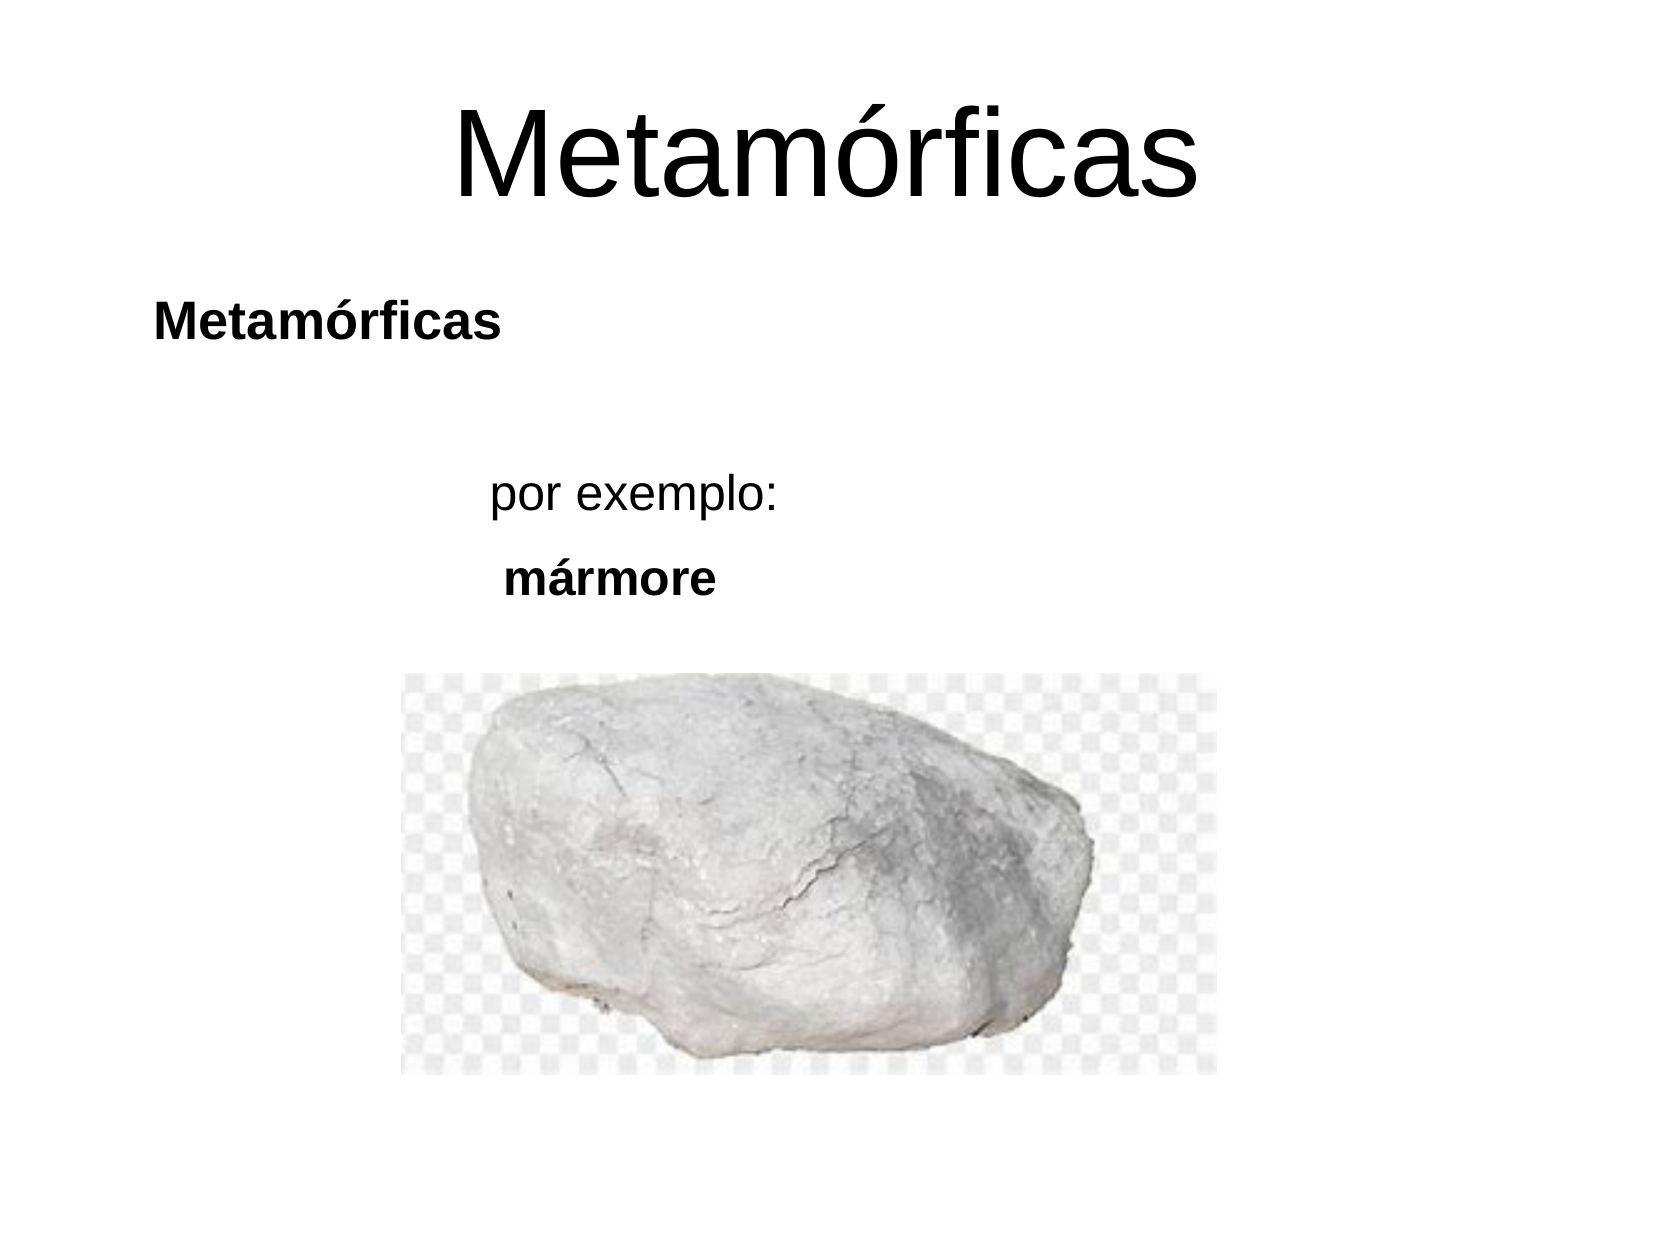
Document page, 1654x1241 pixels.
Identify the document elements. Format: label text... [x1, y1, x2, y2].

picture [401, 673, 1217, 1075]
list Metamórficas por exemplo: mármore [82, 290, 1571, 1109]
title Metamórficas [82, 49, 1571, 257]
